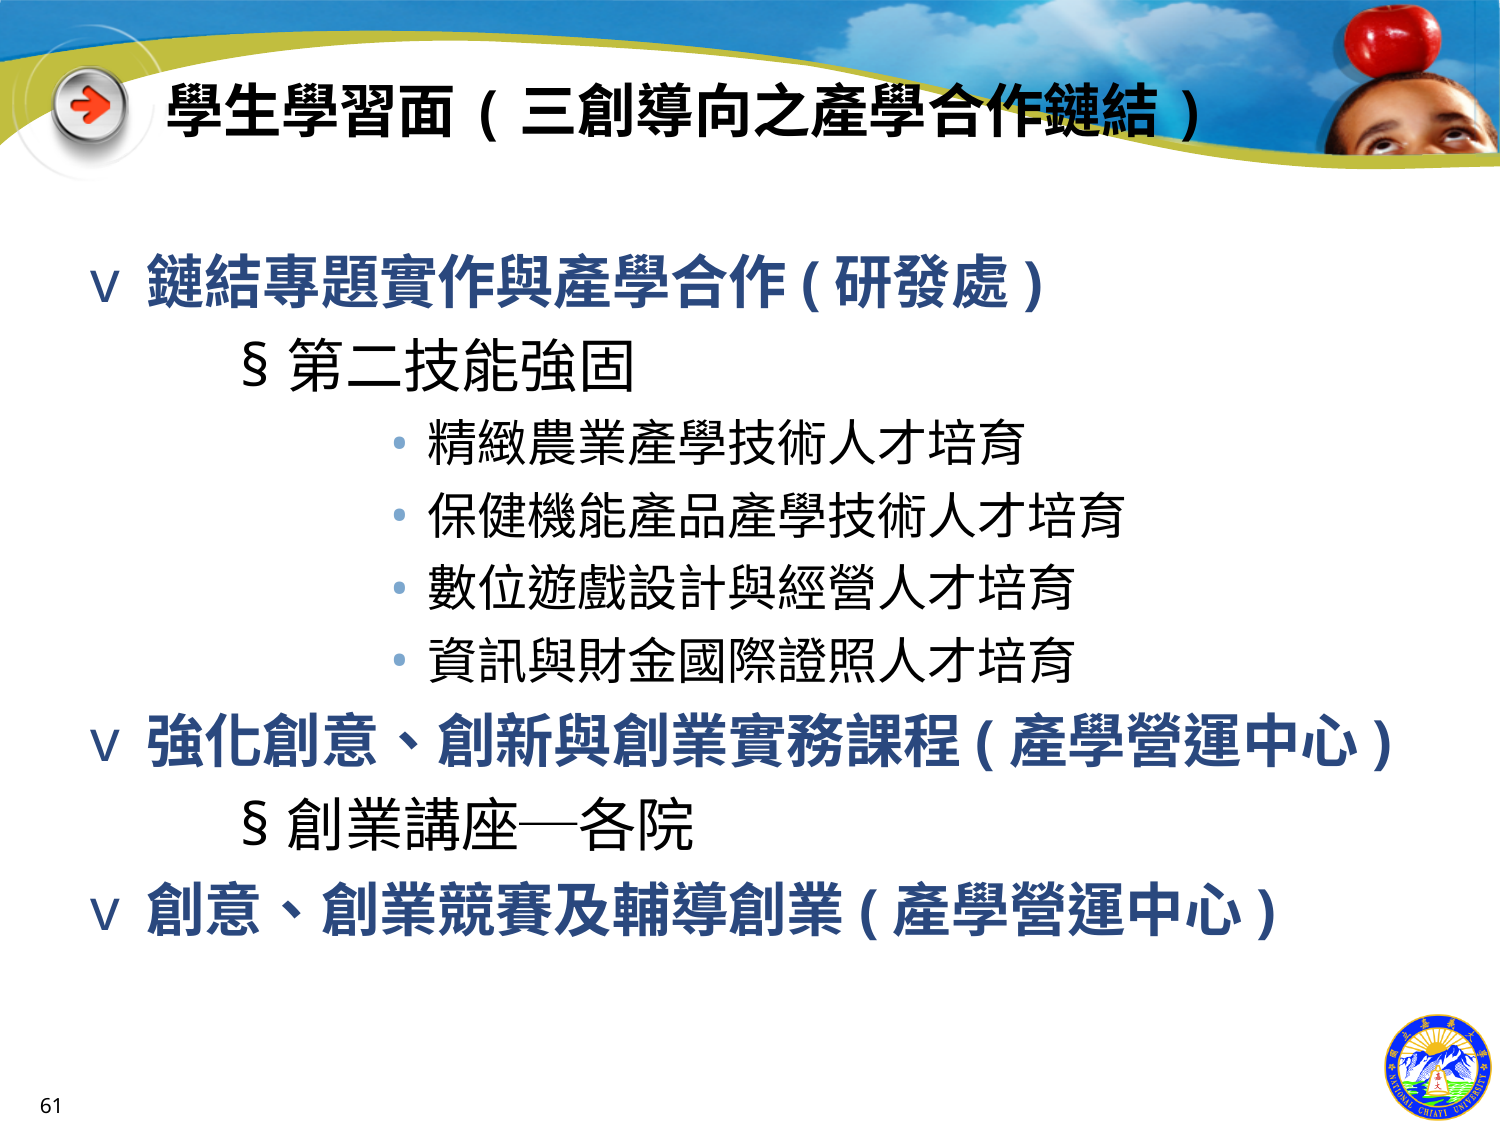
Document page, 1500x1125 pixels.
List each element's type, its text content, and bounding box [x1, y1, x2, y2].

text_box [24, 1084, 376, 1125]
list 鏈結專題實作與產學合作(研發處) 第二技能強固 精緻農業產學技術人才培育 保健機能產品產學技術人才培育 數位遊戲設計與經營人才培育 資訊與財金國際證照人才培育 強化創意、創新與創業實務課程(產學營運中心) 創業講座─各院 創意、創業競賽及輔導創業(產學營運中心) [75, 237, 1426, 1051]
title 學生學習面(三創導向之產學合作鏈結) [150, 62, 1235, 155]
